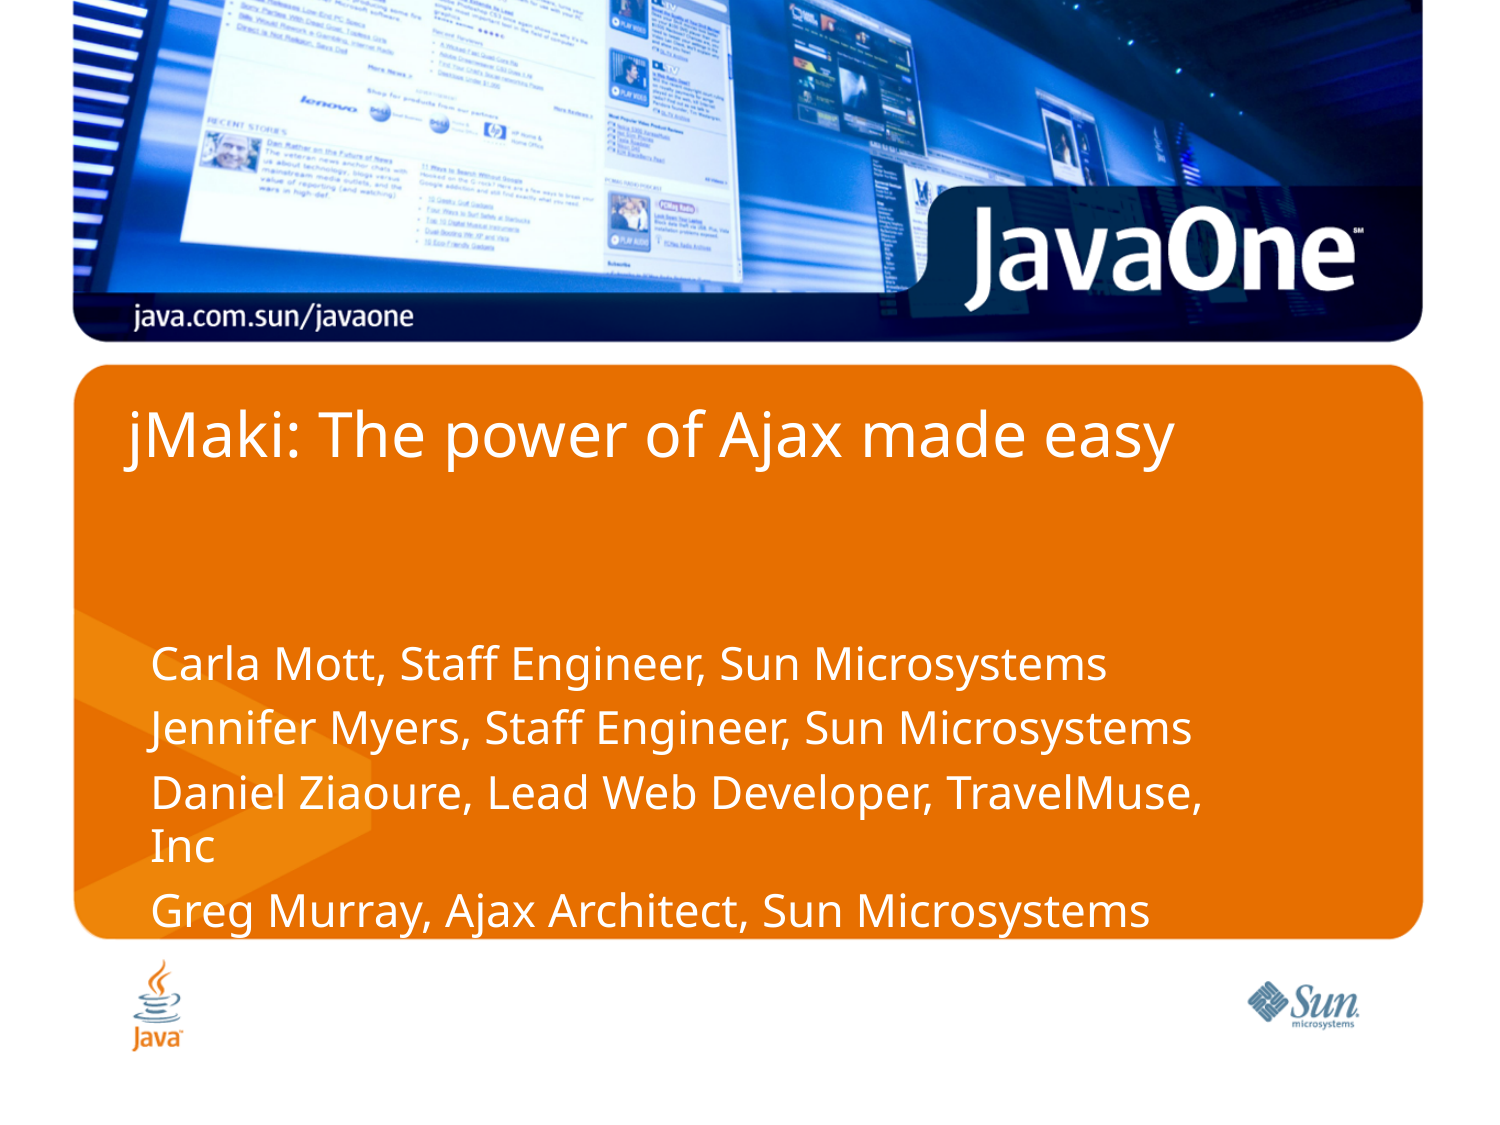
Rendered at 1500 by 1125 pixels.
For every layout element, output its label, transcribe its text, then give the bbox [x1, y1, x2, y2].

picture [0, 0, 1500, 1125]
title jMaki: The power of Ajax made easy [127, 399, 1338, 613]
subtitle Carla Mott, Staff Engineer, Sun Microsystems Jennifer Myers, Staff Engineer, Sun Microsystems Daniel Ziaoure, Lead Web Developer, TravelMuse, Inc Greg Murray, Ajax Architect, Sun Microsystems [150, 637, 1263, 936]
